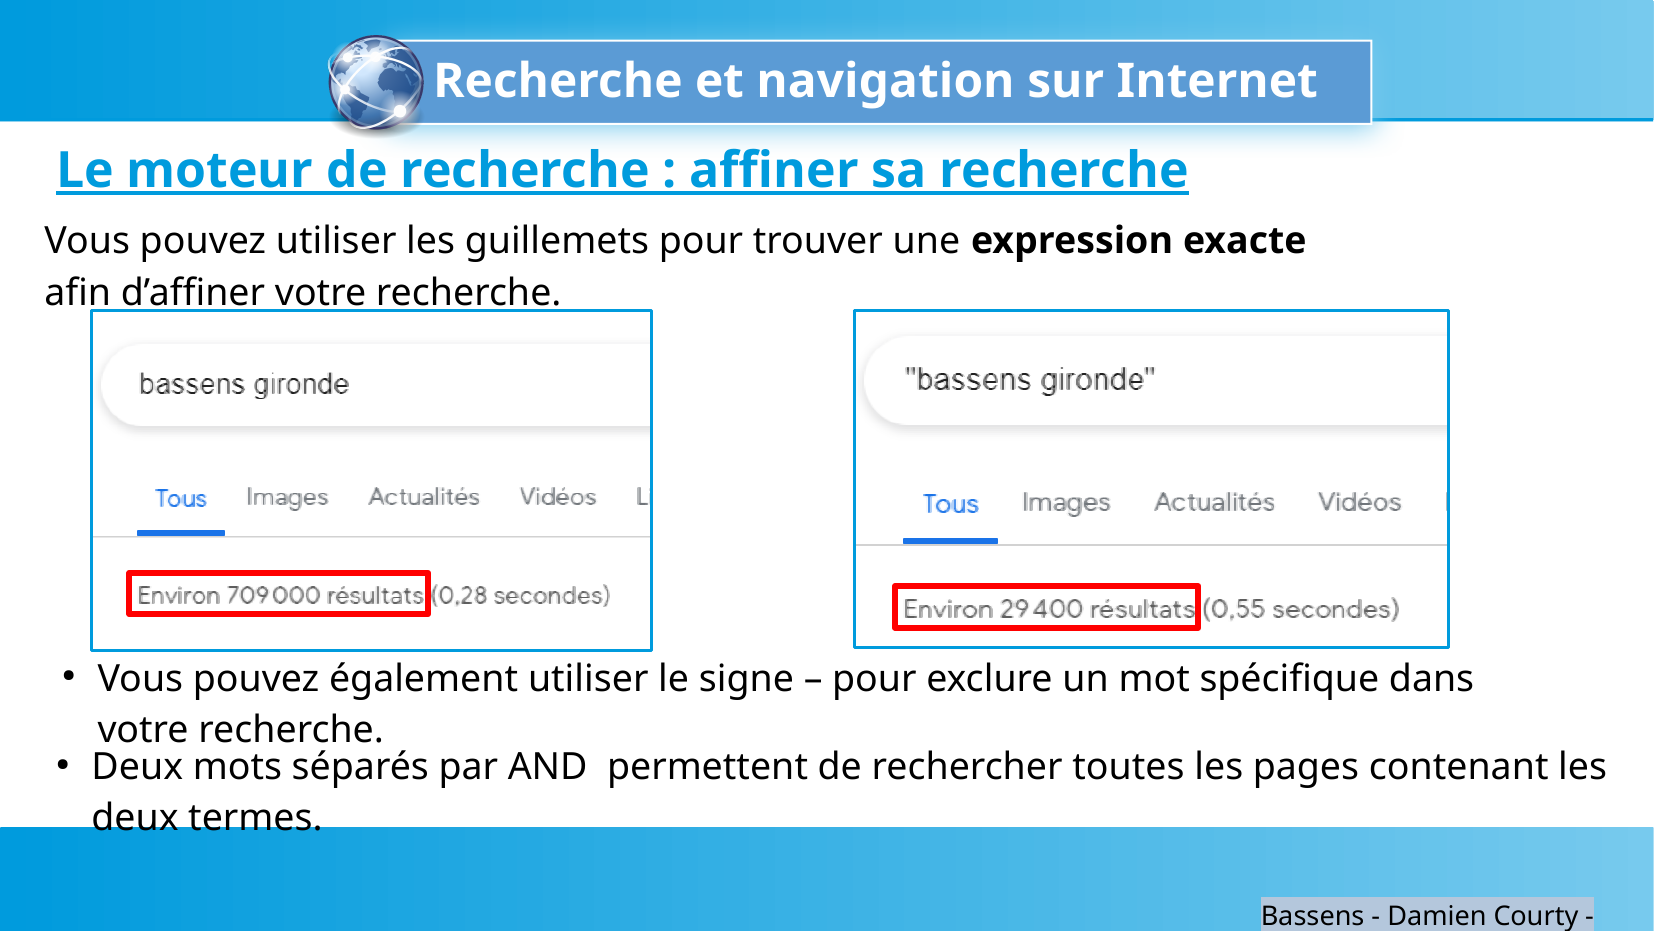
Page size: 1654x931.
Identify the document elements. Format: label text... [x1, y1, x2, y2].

text_box Le moteur de recherche : affiner sa recherche [41, 126, 1211, 206]
text_box Vous pouvez également utiliser le signe – pour exclure un mot spécifique dans votre recherche. [47, 643, 1565, 732]
text_box [129, 572, 429, 615]
text_box Deux mots séparés par AND permettent de rechercher toutes les pages contenant les deux termes. [41, 732, 1636, 836]
picture [857, 313, 1446, 643]
picture [94, 313, 649, 643]
text_box Vous pouvez utiliser les guillemets pour trouver une expression exacte afin d’affiner votre recherche. [29, 206, 1329, 310]
text_box Recherche et navigation sur Internet [427, 40, 1372, 124]
text_box [894, 586, 1199, 628]
picture [324, 35, 427, 140]
text_box Bassens - Damien Courty - 2024 [1246, 889, 1654, 931]
